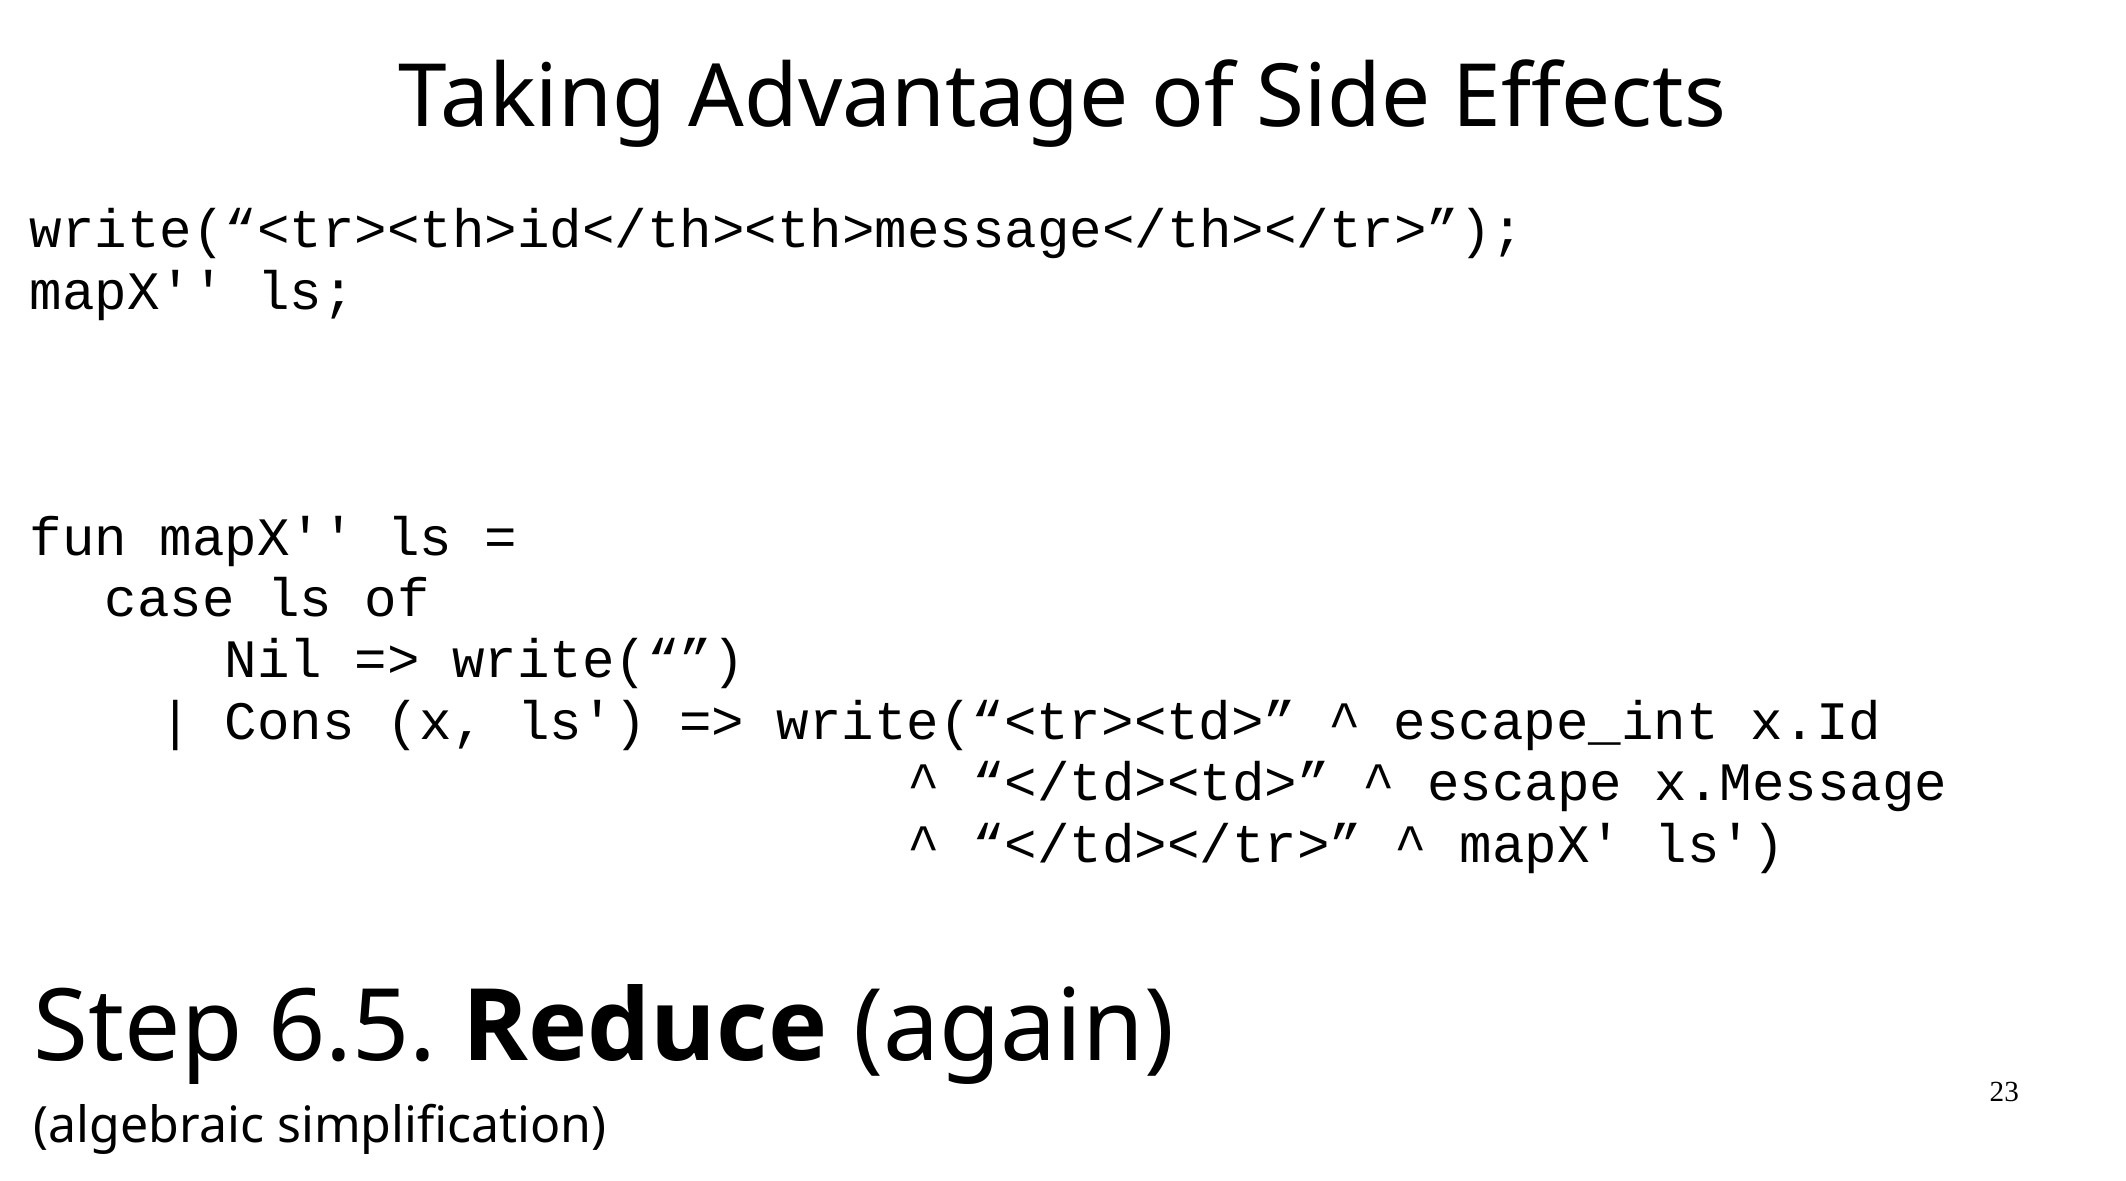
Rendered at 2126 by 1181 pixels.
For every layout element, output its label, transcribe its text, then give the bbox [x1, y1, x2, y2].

title Taking Advantage of Side Effects [106, 0, 2020, 191]
text_box Step 6.5. Reduce (again) (algebraic simplification) [19, 945, 1144, 1136]
text_box write(“<tr><th>id</th><th>message</th></tr>”); mapX'' ls; fun mapX'' ls = case ls of Nil => write(“”) | Cons (x, ls') => write(“<tr><td>” ^ escape_int x.Id ^ “</td><td>” ^ escape x.Message ^ “</td></tr>” ^ mapX' ls') [15, 195, 2101, 1171]
